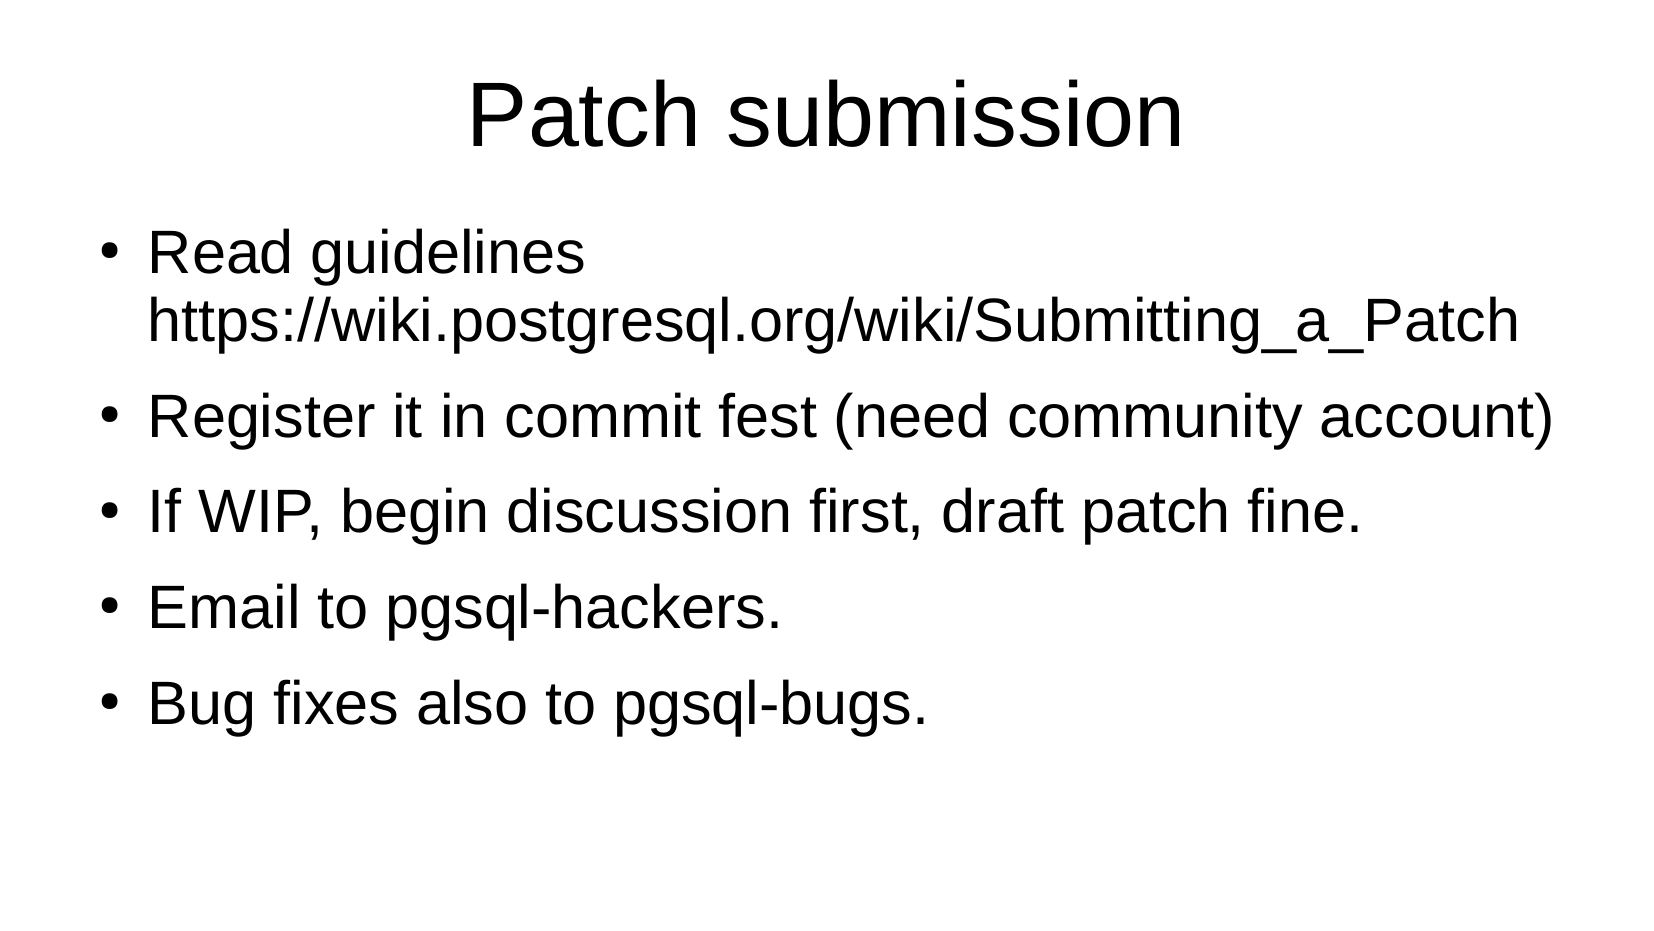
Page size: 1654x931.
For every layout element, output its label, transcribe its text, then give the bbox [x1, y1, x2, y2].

title Patch submission [82, 37, 1571, 193]
list Read guidelines https://wiki.postgresql.org/wiki/Submitting_a_Patch Register it in commit fest (need community account) If WIP, begin discussion first, draft patch fine. Email to pgsql-hackers. Bug fixes also to pgsql-bugs. [82, 217, 1571, 758]
